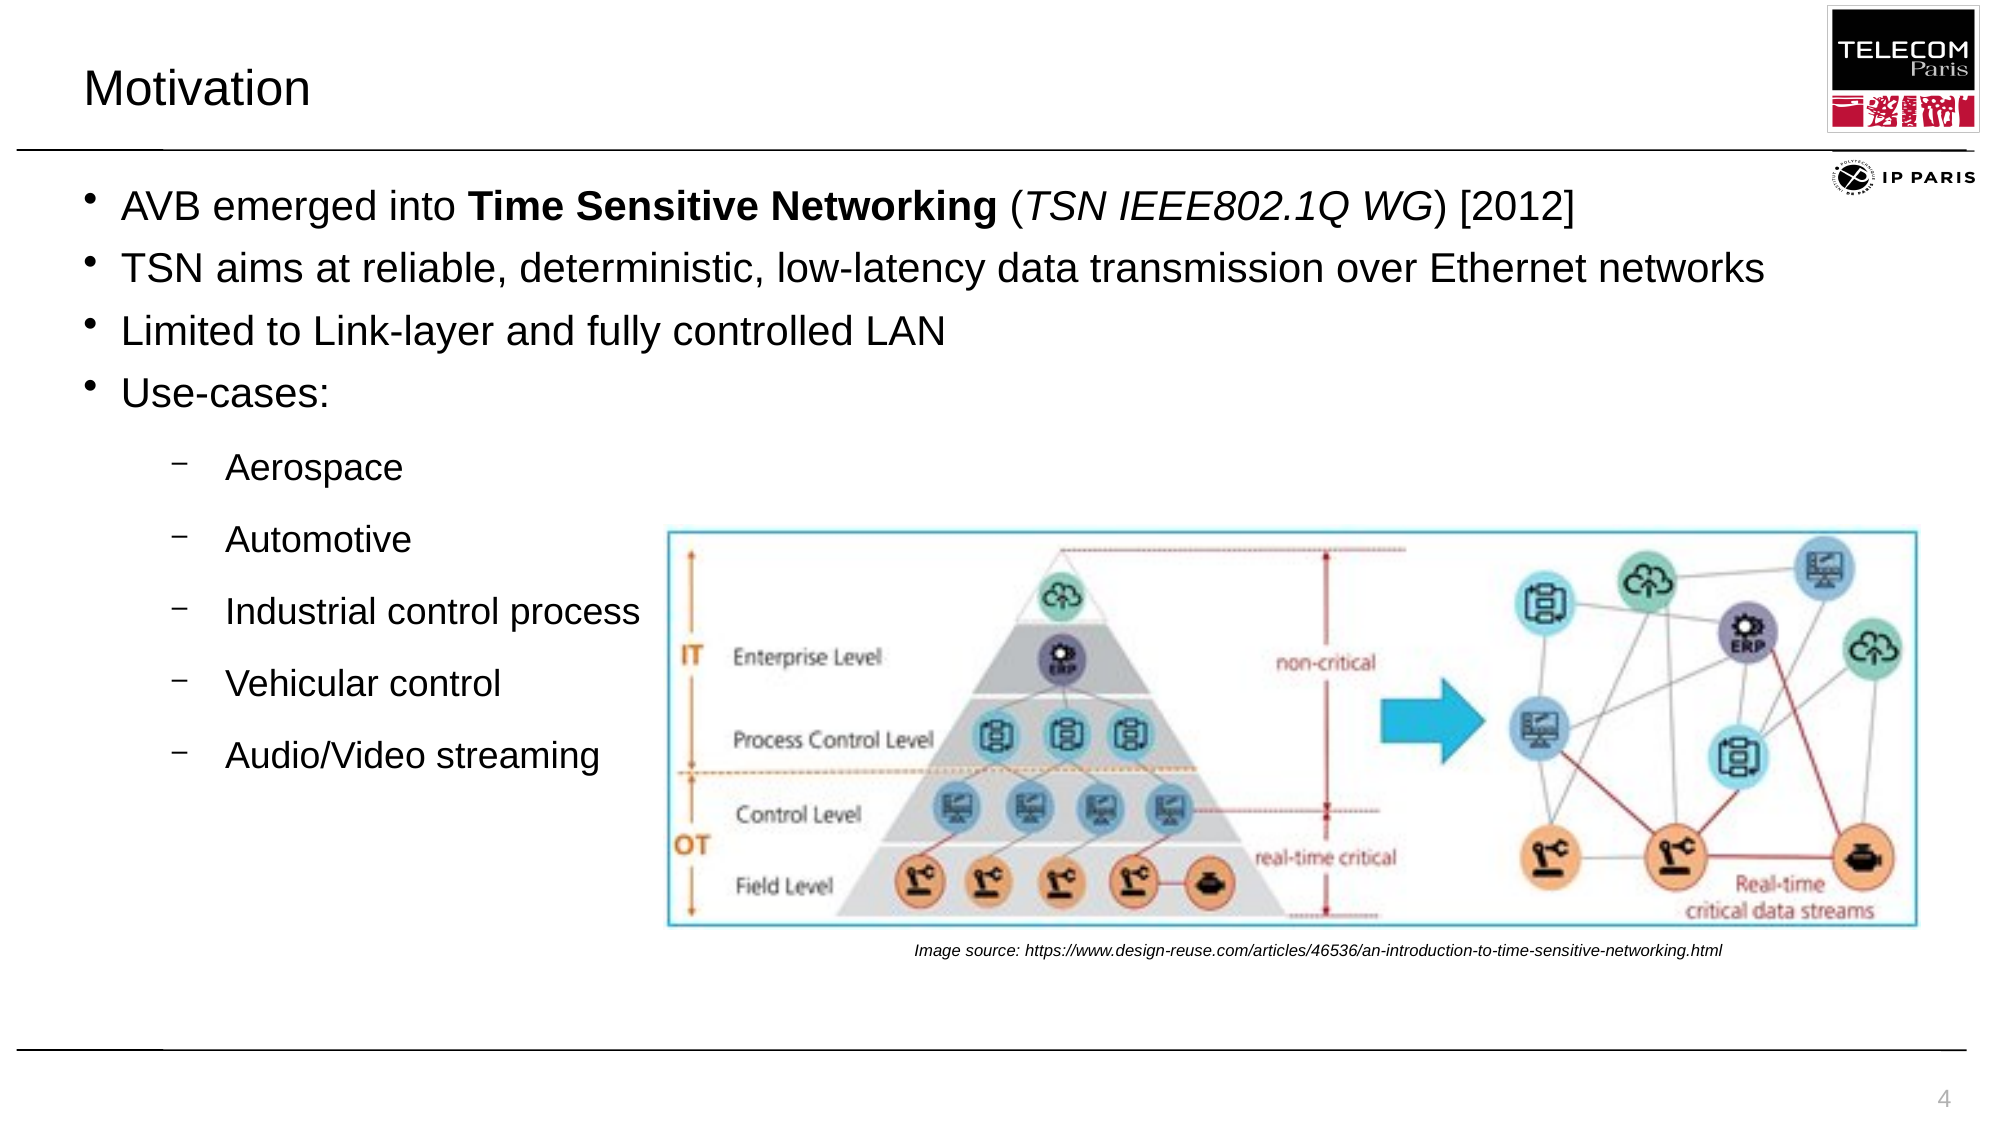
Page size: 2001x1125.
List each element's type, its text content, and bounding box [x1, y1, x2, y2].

text_box Image source: https://www.design-reuse.com/articles/46536/an-introduction-to-time-sensitive-networking.html [899, 933, 1740, 968]
picture [663, 524, 1921, 931]
title Motivation [83, 13, 1933, 153]
picture [1810, 0, 2000, 207]
list AVB emerged into Time Sensitive Networking (TSN IEEE802.1Q WG) [2012] TSN aims at reliable, deterministic, low-latency data transmission over Ethernet networks Limited to Link-layer and fully controlled LAN Use-cases: Aerospace Automotive Industrial control process Vehicular control Audio/Video streaming [83, 174, 1933, 1049]
slide_number <number> [1485, 1067, 1967, 1125]
